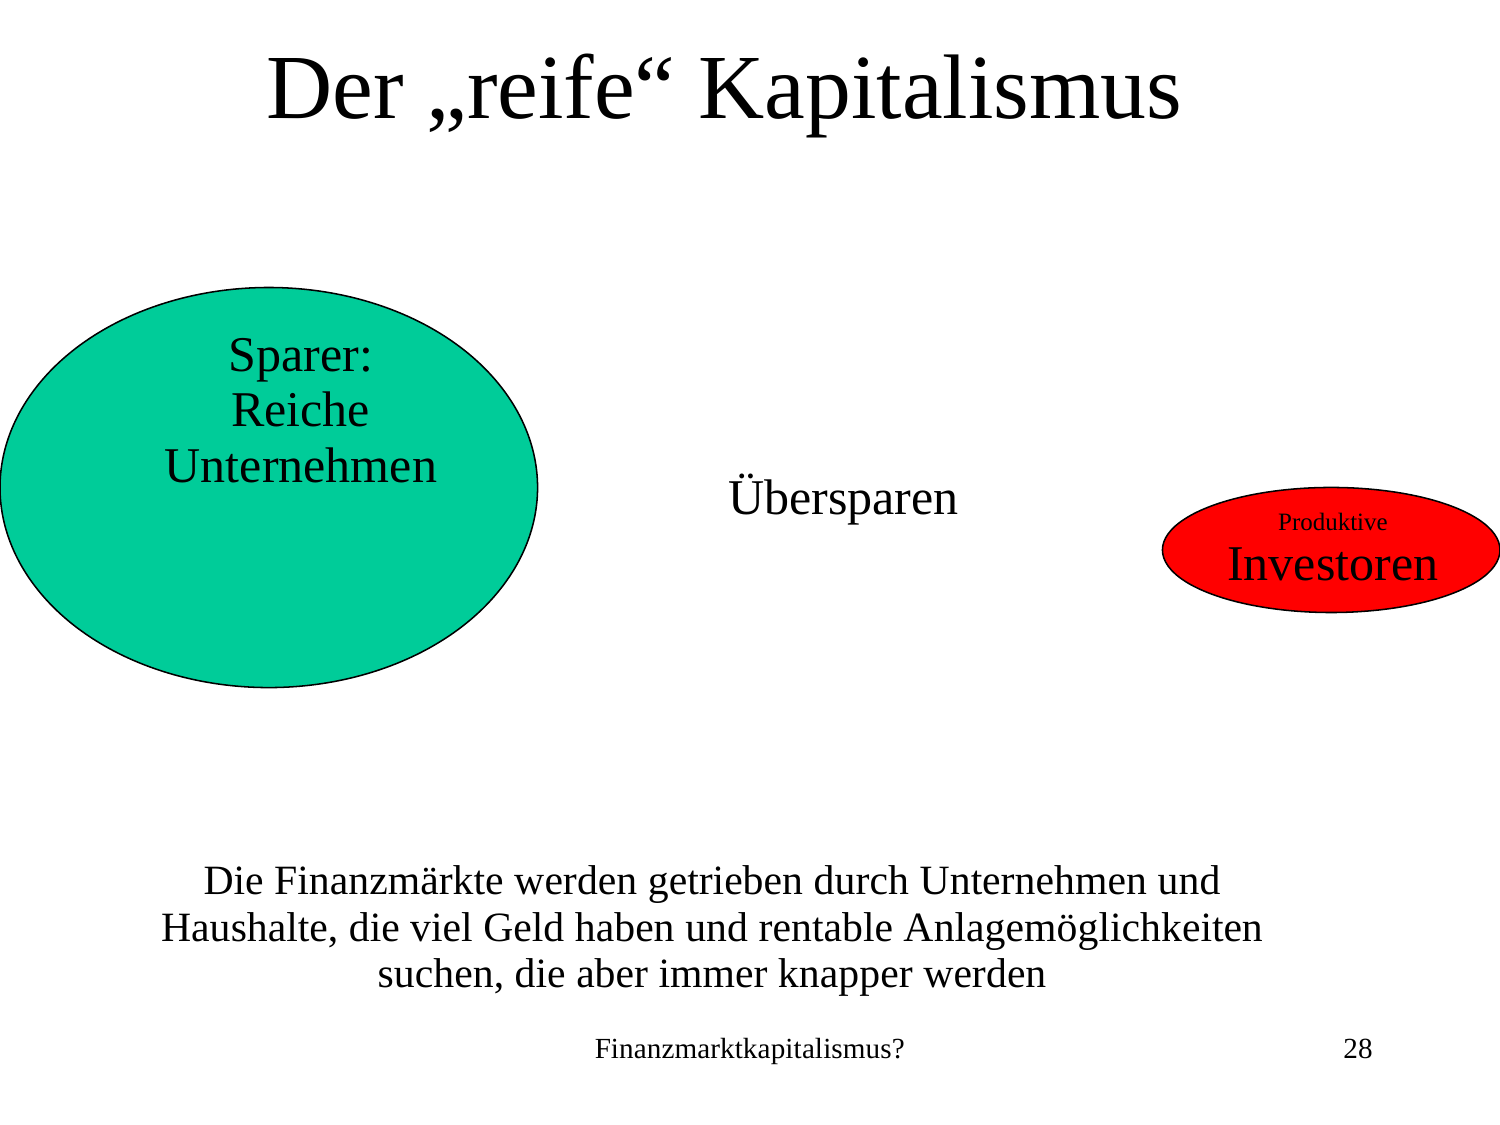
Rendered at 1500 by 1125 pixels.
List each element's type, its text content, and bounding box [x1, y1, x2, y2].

text_box Produktive Investoren [1162, 487, 1500, 613]
text_box Die Finanzmärkte werden getrieben durch Unternehmen und Haushalte, die viel Geld haben und rentable Anlagemöglichkeiten suchen, die aber immer knapper werden [99, 849, 1326, 1005]
text_box Übersparen [624, 462, 1063, 534]
text_box Sparer: Reiche Unternehmen [149, 324, 338, 550]
text_box Der „reife“ Kapitalismus [87, 0, 1363, 175]
